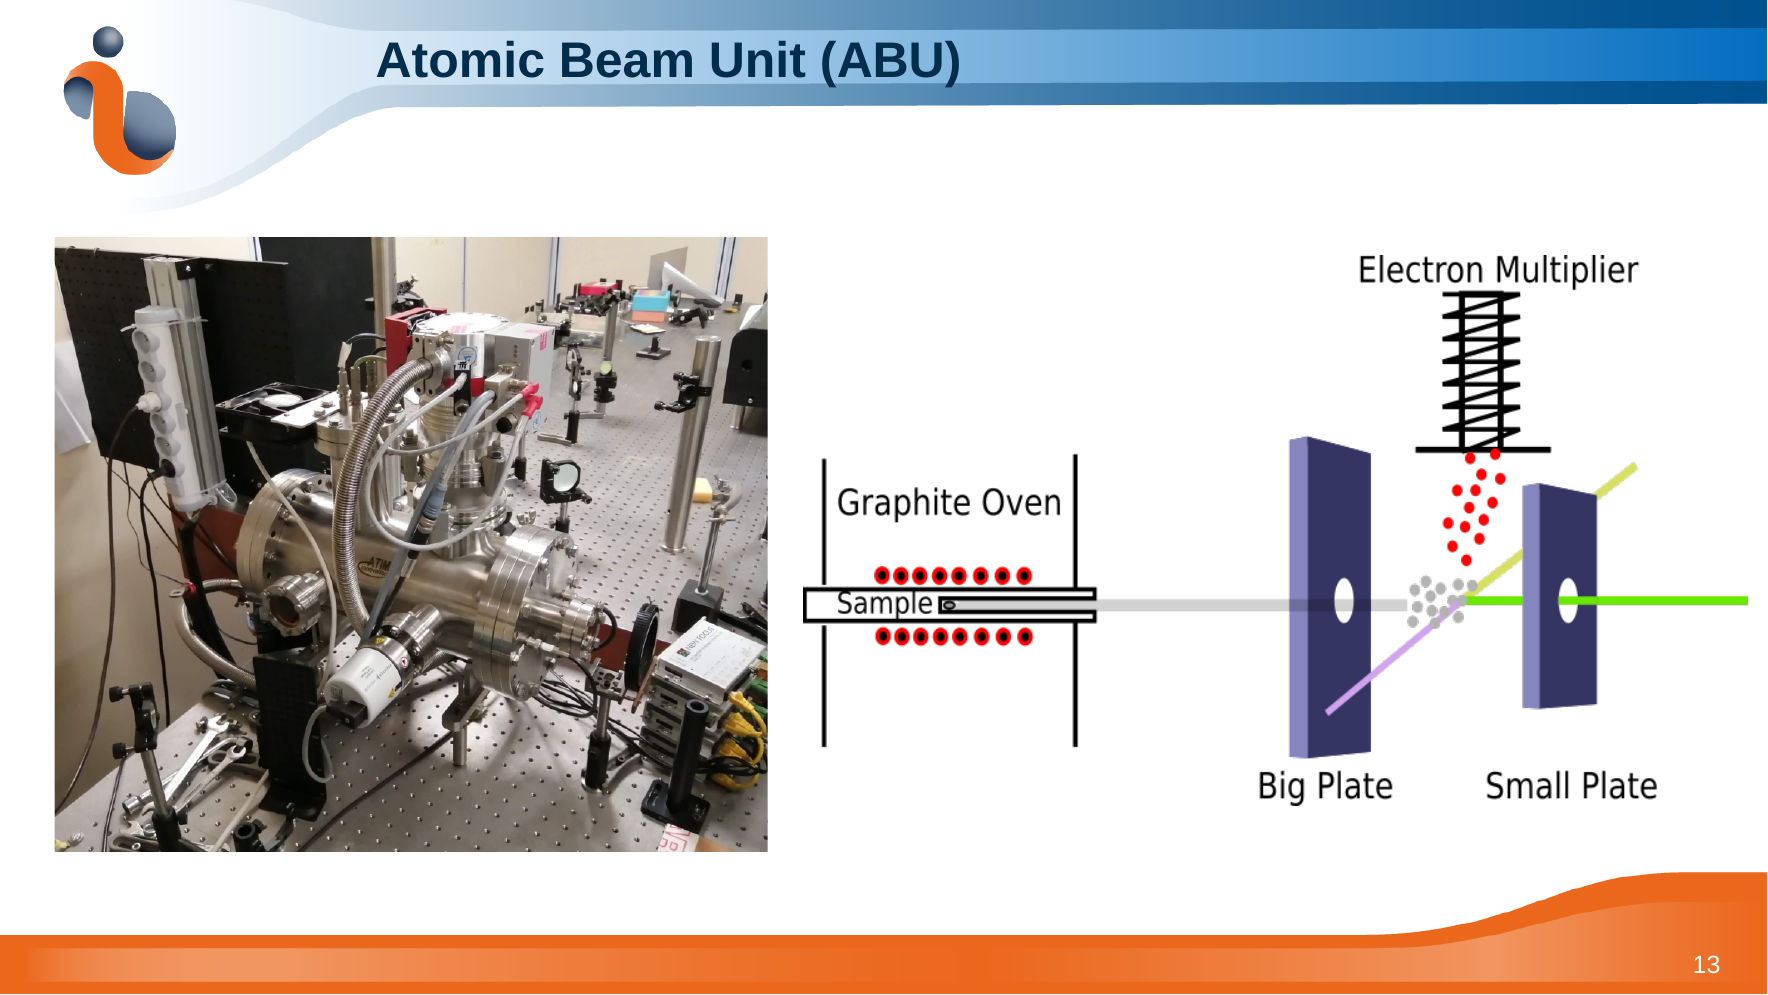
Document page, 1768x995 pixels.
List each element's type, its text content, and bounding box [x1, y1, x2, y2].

picture [0, 0, 1768, 994]
title Atomic Beam Unit (ABU) [375, 24, 1309, 96]
